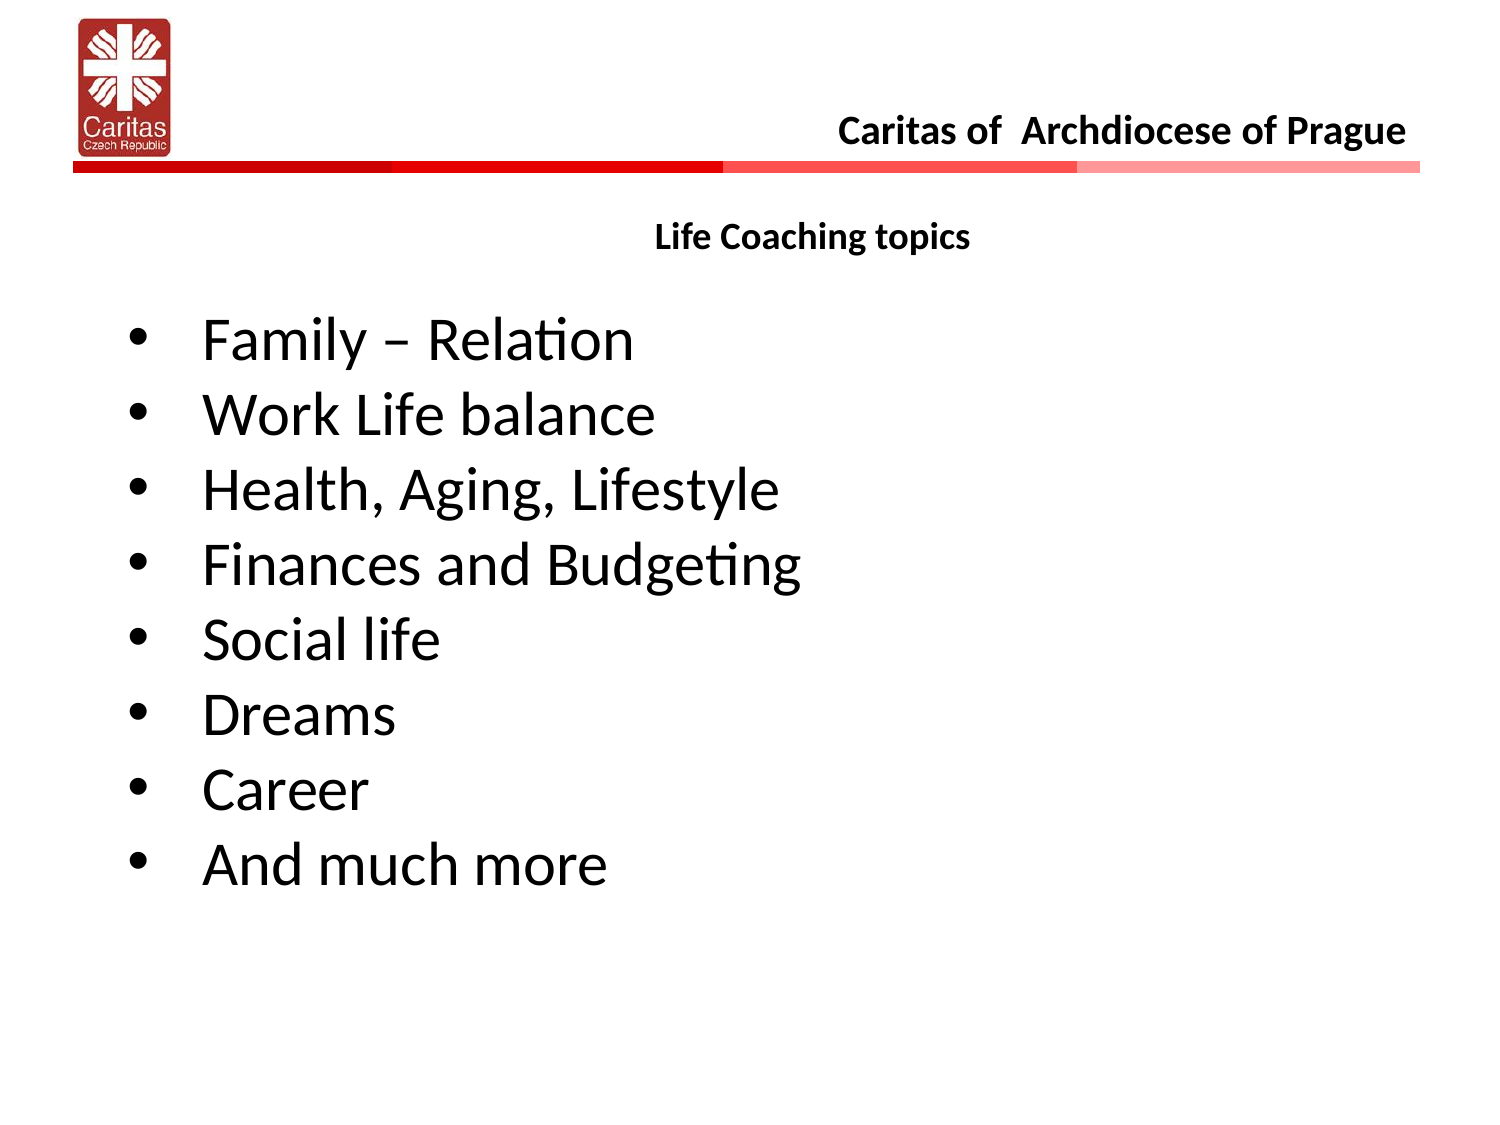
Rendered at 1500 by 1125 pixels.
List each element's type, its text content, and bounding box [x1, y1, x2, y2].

picture [74, 17, 174, 160]
list Life Coaching topics [183, 219, 1391, 291]
text_box Caritas of Archdiocese of Prague [253, 88, 1459, 191]
text_box [73, 161, 1420, 173]
text_box Family – Relation Work Life balance Health, Aging, Lifestyle Finances and Budgeting Social life Dreams Career And much more [112, 291, 1462, 1023]
